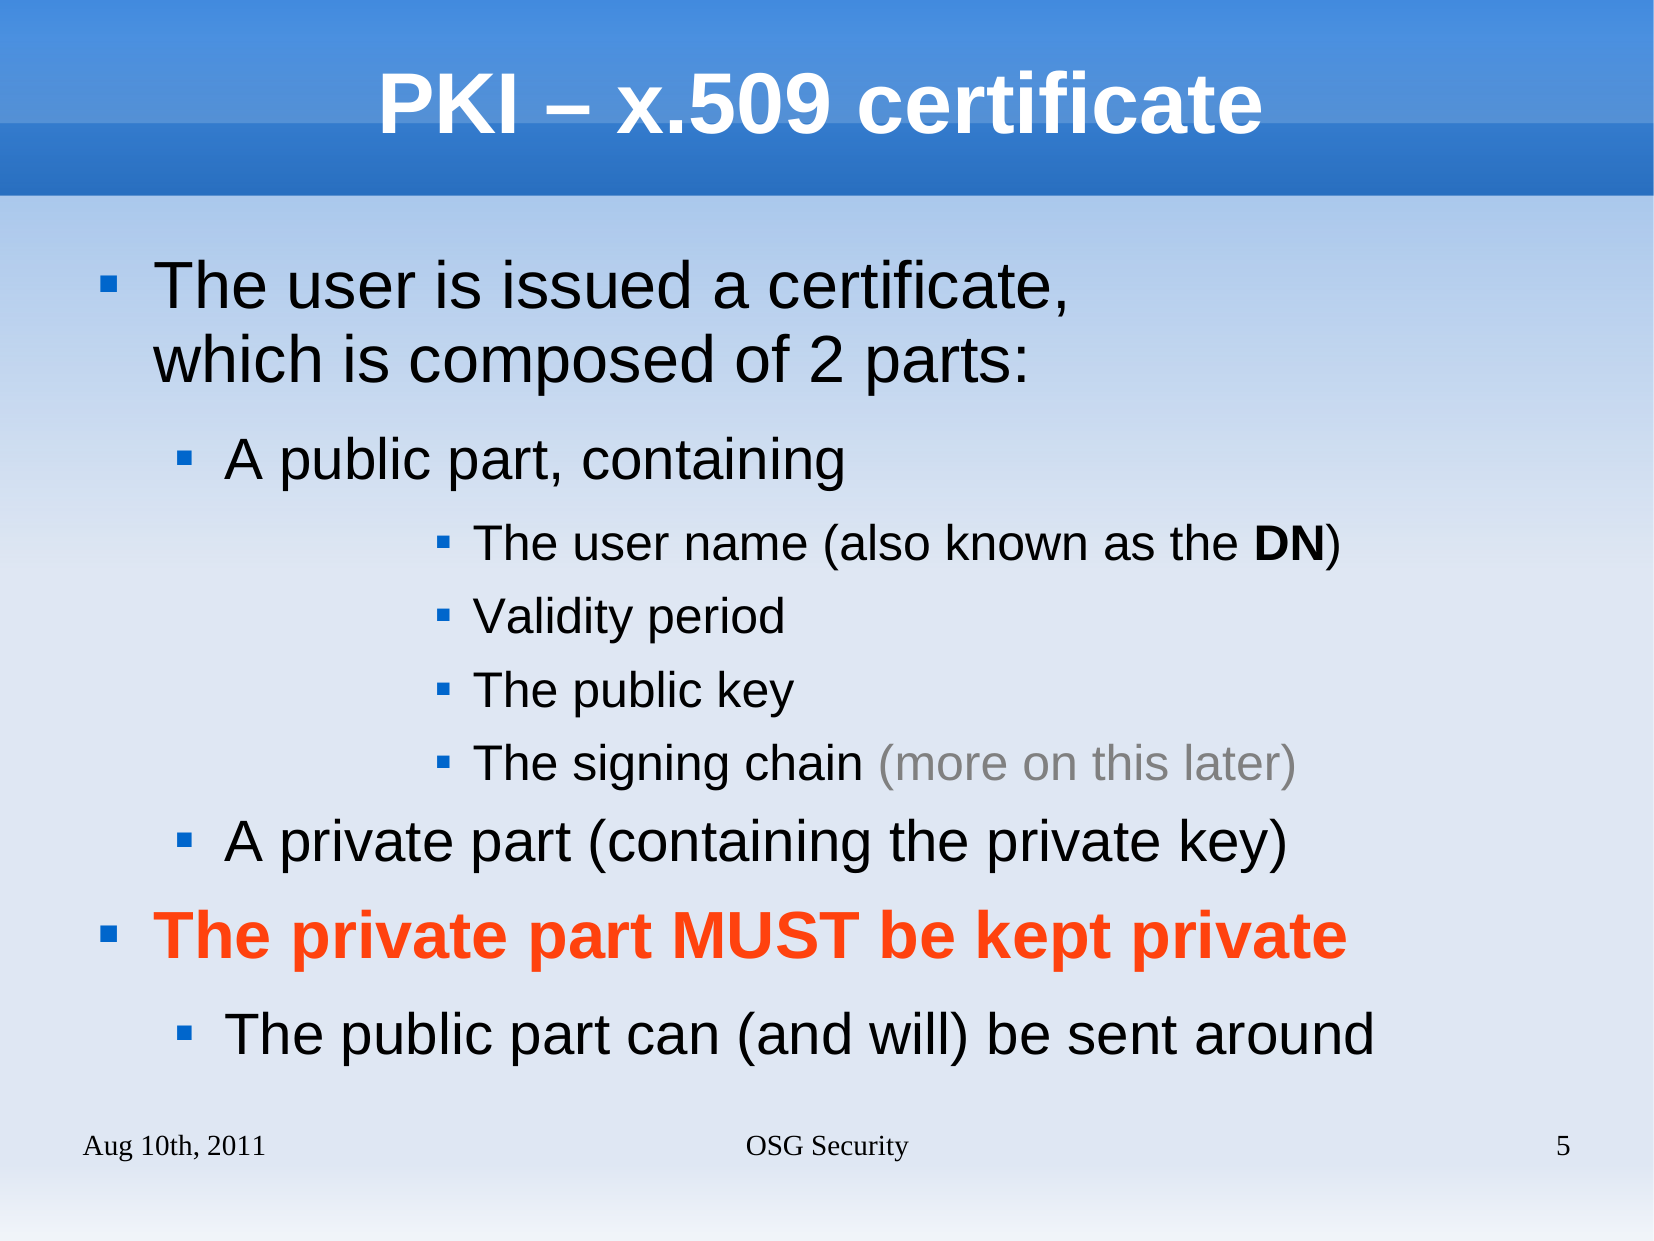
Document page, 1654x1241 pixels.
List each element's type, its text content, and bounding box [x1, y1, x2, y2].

title PKI – x.509 certificate [76, 0, 1565, 208]
picture [0, 0, 1654, 1241]
list The user is issued a certificate, which is composed of 2 parts: A public part, containing The user name (also known as the DN) Validity period The public key The signing chain (more on this later) A private part (containing the private key) The private part MUST be kept private The public part can (and will) be sent around [82, 247, 1571, 1094]
